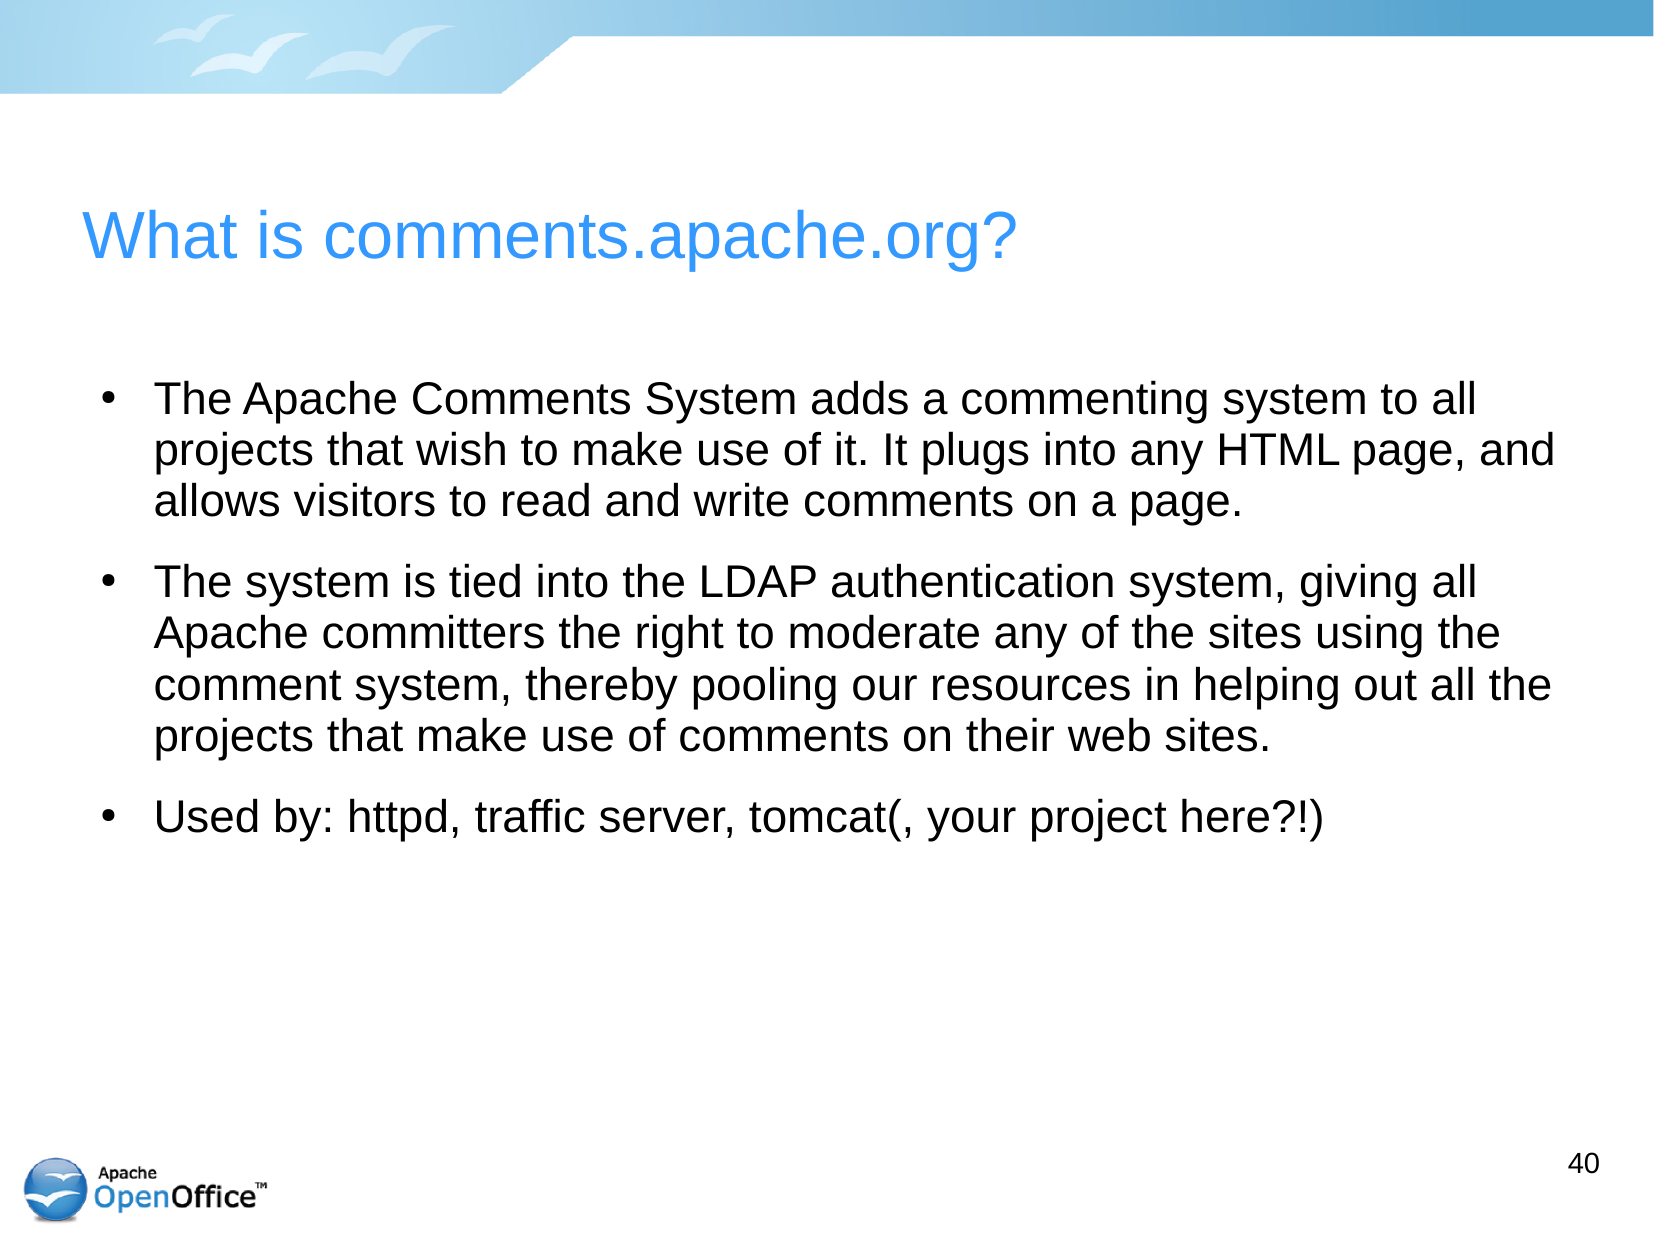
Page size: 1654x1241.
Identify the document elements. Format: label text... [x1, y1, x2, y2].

picture [0, 0, 1654, 1241]
list The Apache Comments System adds a commenting system to all projects that wish to make use of it. It plugs into any HTML page, and allows visitors to read and write comments on a page. The system is tied into the LDAP authentication system, giving all Apache committers the right to moderate any of the sites using the comment system, thereby pooling our resources in helping out all the projects that make use of comments on their web sites. Used by: httpd, traffic server, tomcat(, your project here?!) [82, 372, 1571, 1093]
title What is comments.apache.org? [82, 132, 1571, 340]
